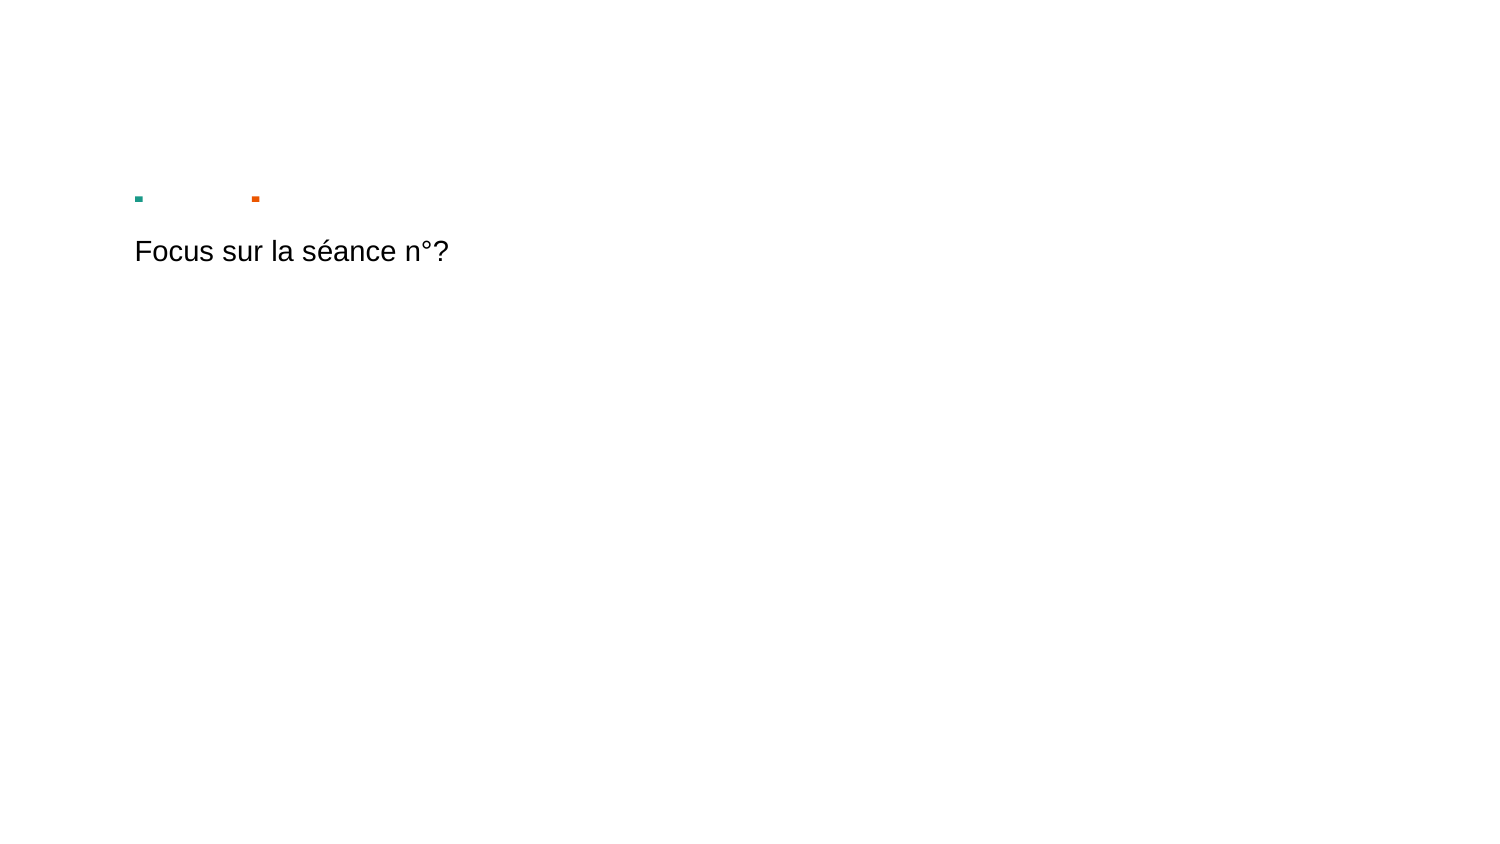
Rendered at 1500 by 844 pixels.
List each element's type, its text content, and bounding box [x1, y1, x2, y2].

title Focus sur la séance n°? [119, 216, 1381, 490]
